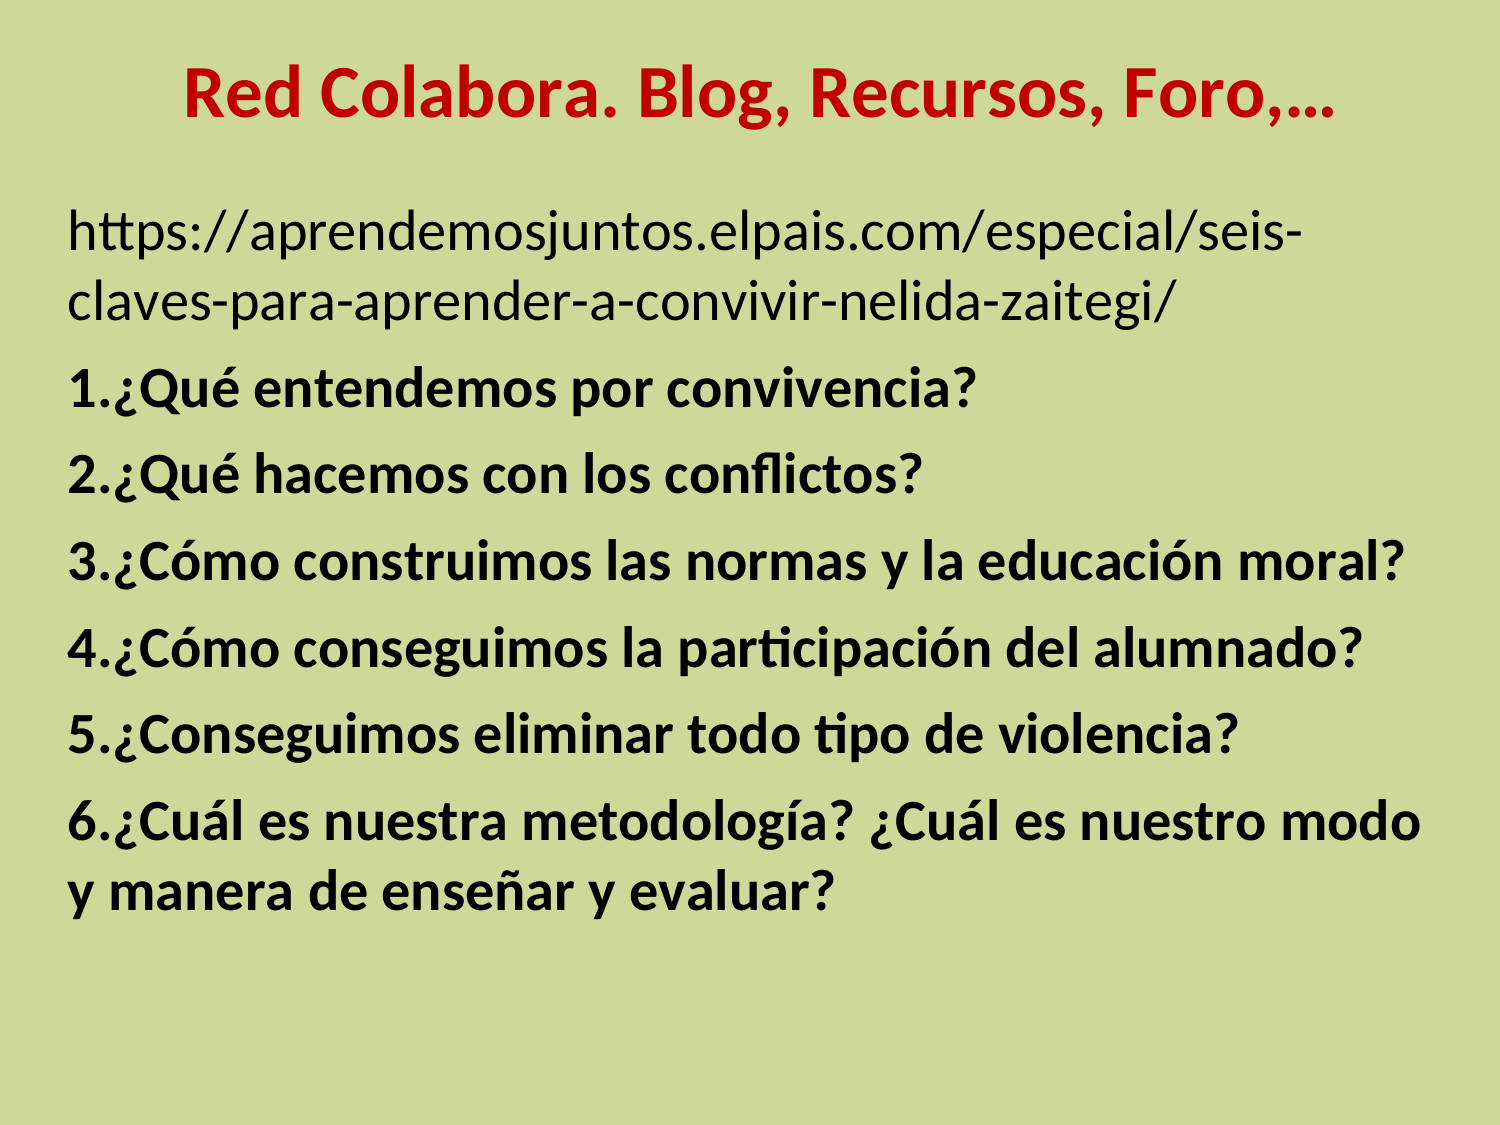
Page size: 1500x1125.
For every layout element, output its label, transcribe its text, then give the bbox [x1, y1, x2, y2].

title Red Colabora. Blog, Recursos, Foro,… [123, 30, 1399, 145]
text_box https://aprendemosjuntos.elpais.com/especial/seis-claves-para-aprender-a-convivir-nelida-zaitegi/ ¿Qué entendemos por convivencia? ¿Qué hacemos con los conflictos? ¿Cómo construimos las normas y la educación moral? ¿Cómo conseguimos la participación del alumnado? ¿Conseguimos eliminar todo tipo de violencia? ¿Cuál es nuestra metodología? ¿Cuál es nuestro modo y manera de enseñar y evaluar? [53, 184, 1447, 1059]
